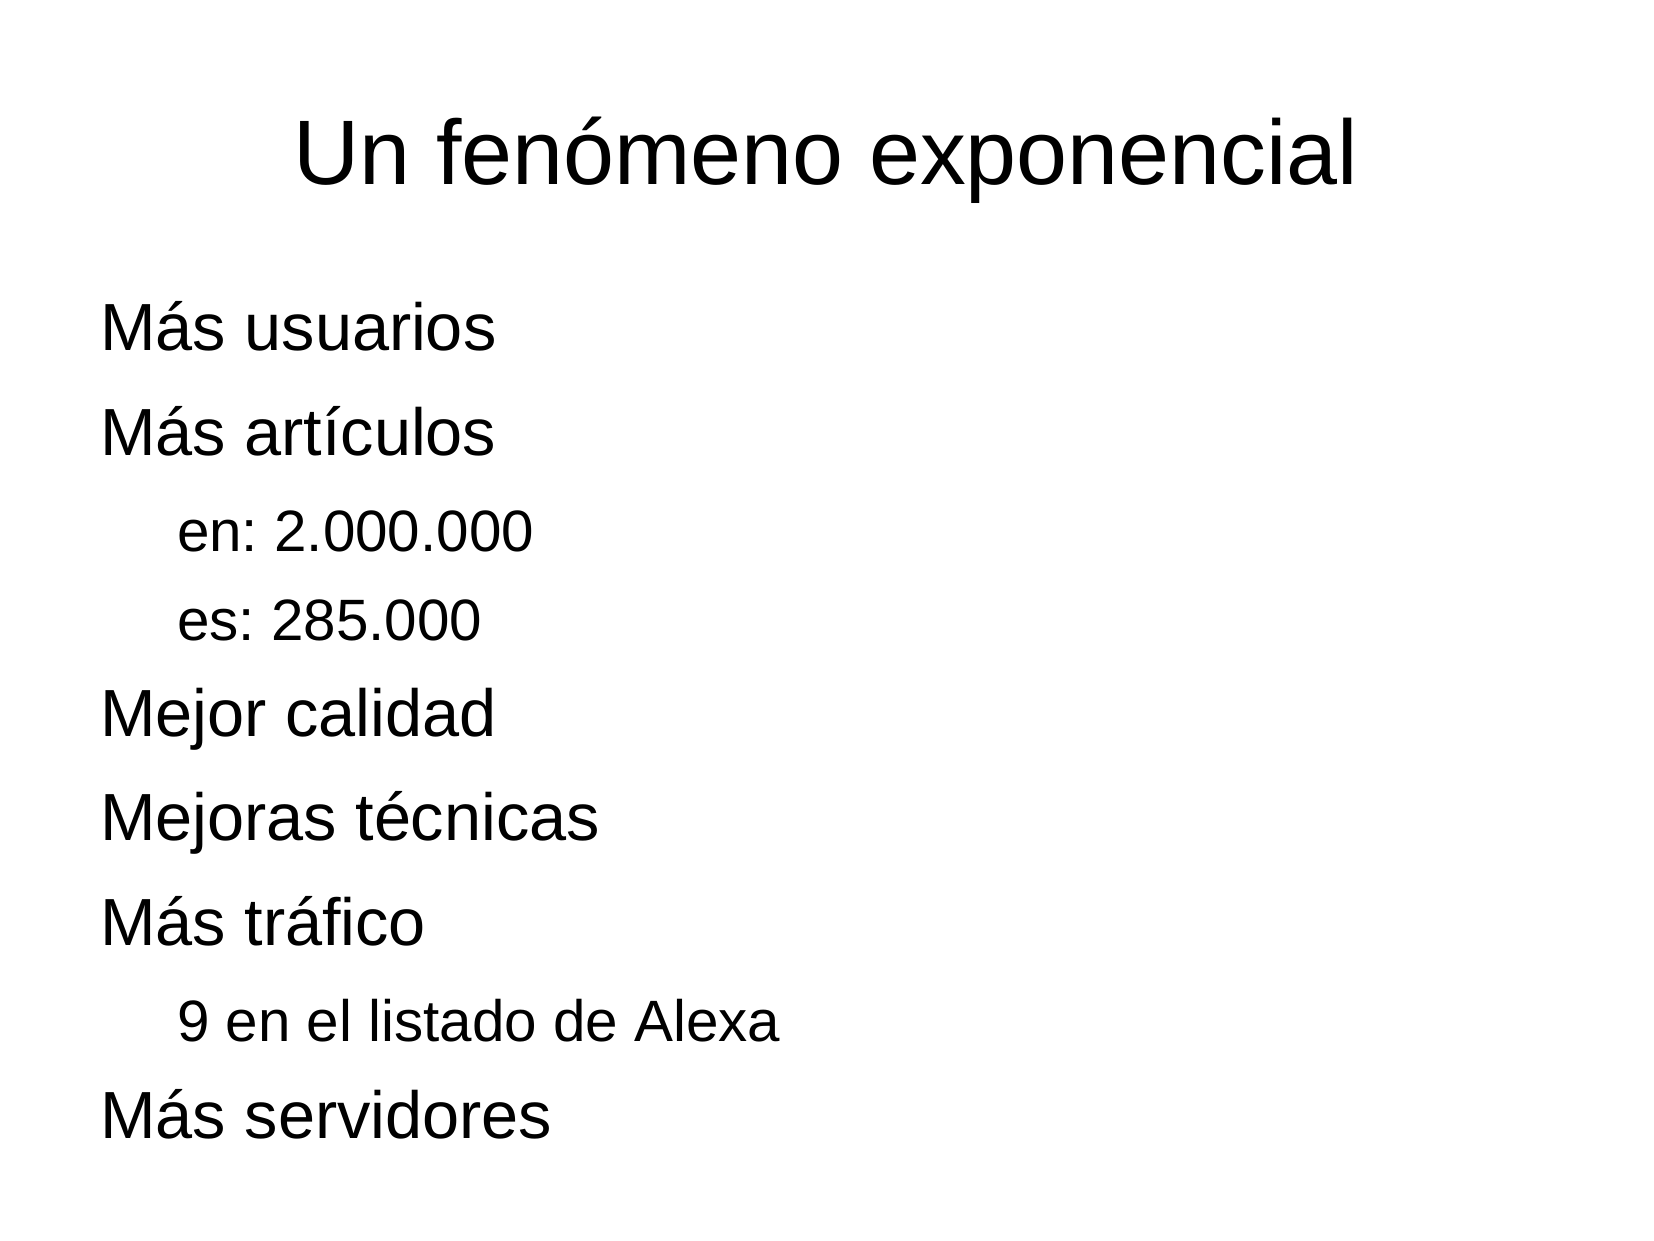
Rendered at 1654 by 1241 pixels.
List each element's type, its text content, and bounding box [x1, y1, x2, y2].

title Un fenómeno exponencial [82, 49, 1571, 257]
list Más usuarios Más artículos en: 2.000.000 es: 285.000 Mejor calidad Mejoras técnicas Más tráfico 9 en el listado de Alexa Más servidores [82, 290, 1571, 1152]
